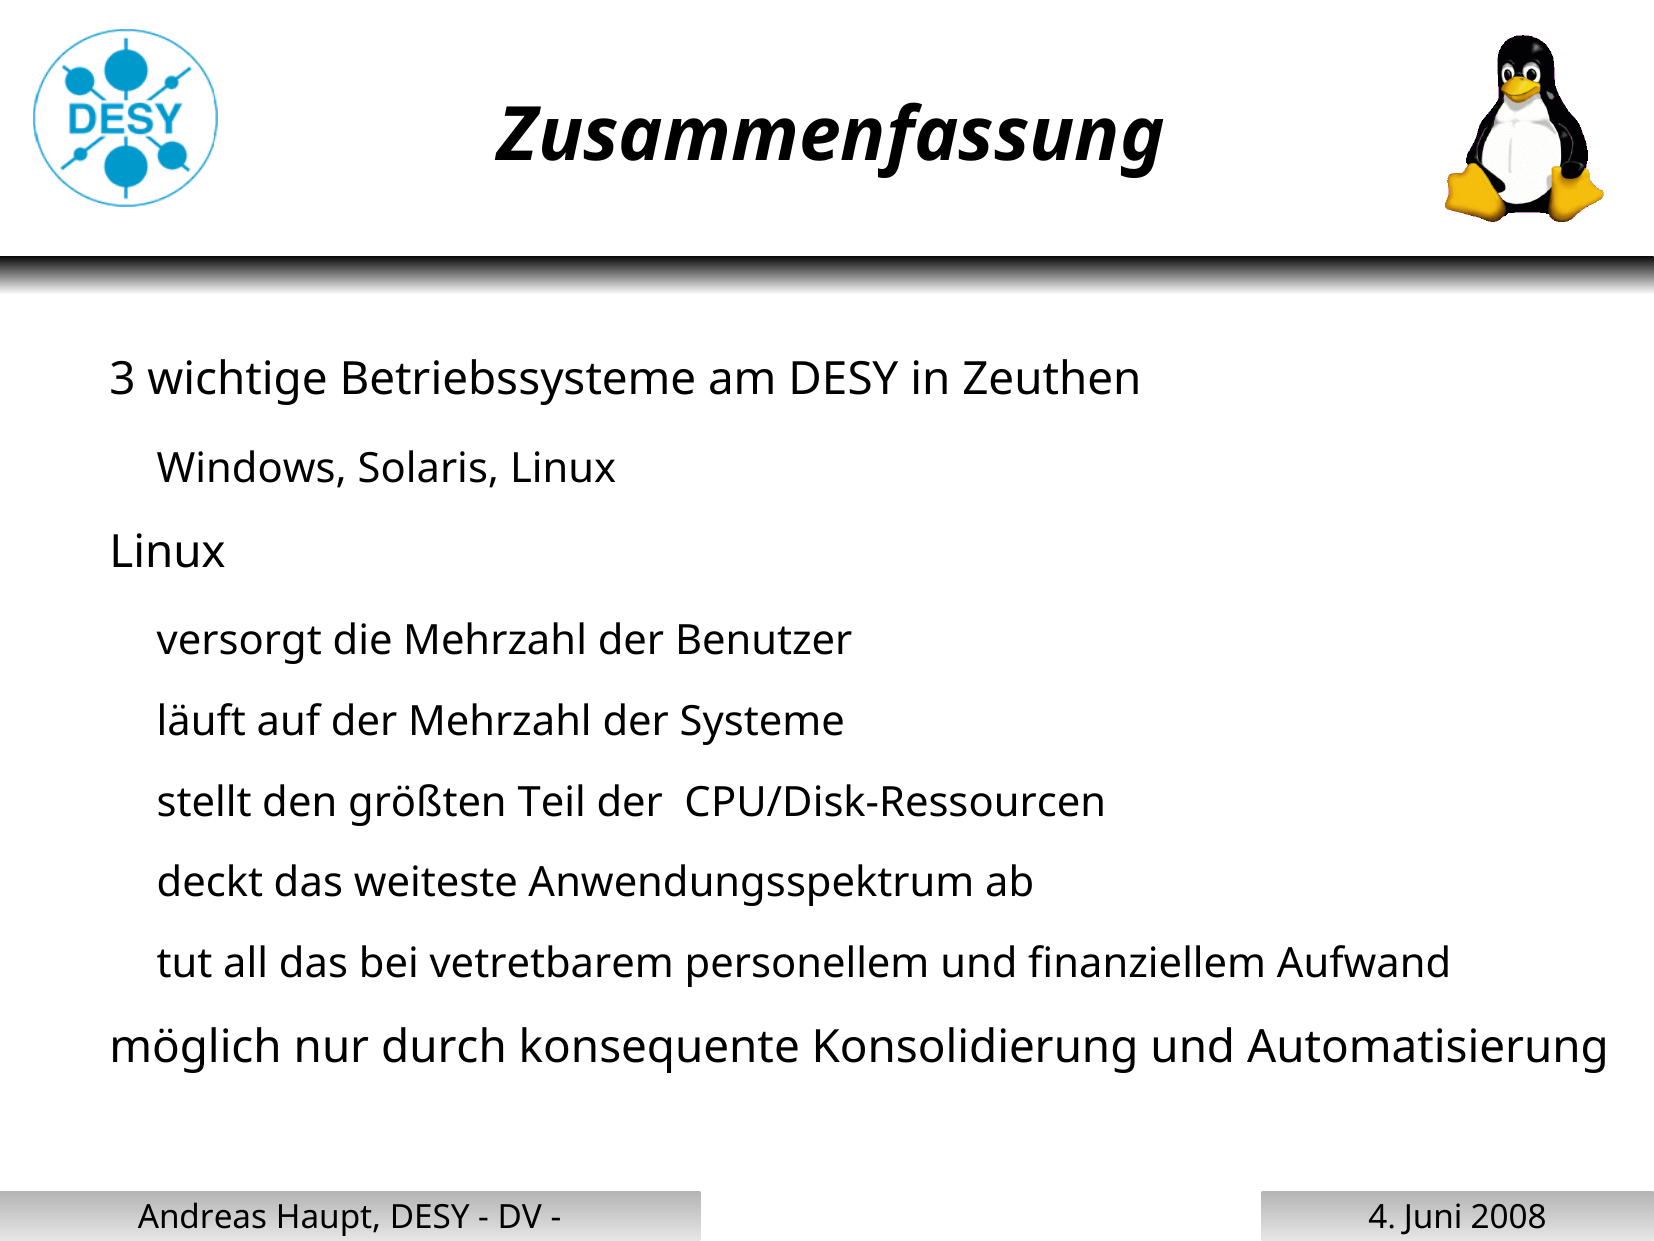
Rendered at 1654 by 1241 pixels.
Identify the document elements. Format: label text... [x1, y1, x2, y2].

picture [33, 29, 218, 207]
picture [1429, 12, 1637, 238]
title Zusammenfassung [250, 12, 1413, 251]
list 3 wichtige Betriebssysteme am DESY in Zeuthen Windows, Solaris, Linux Linux versorgt die Mehrzahl der Benutzer läuft auf der Mehrzahl der Systeme stellt den größten Teil der CPU/Disk-Ressourcen deckt das weiteste Anwendungsspektrum ab tut all das bei vetretbarem personellem und finanziellem Aufwand möglich nur durch konsequente Konsolidierung und Automatisierung [97, 345, 1654, 1087]
